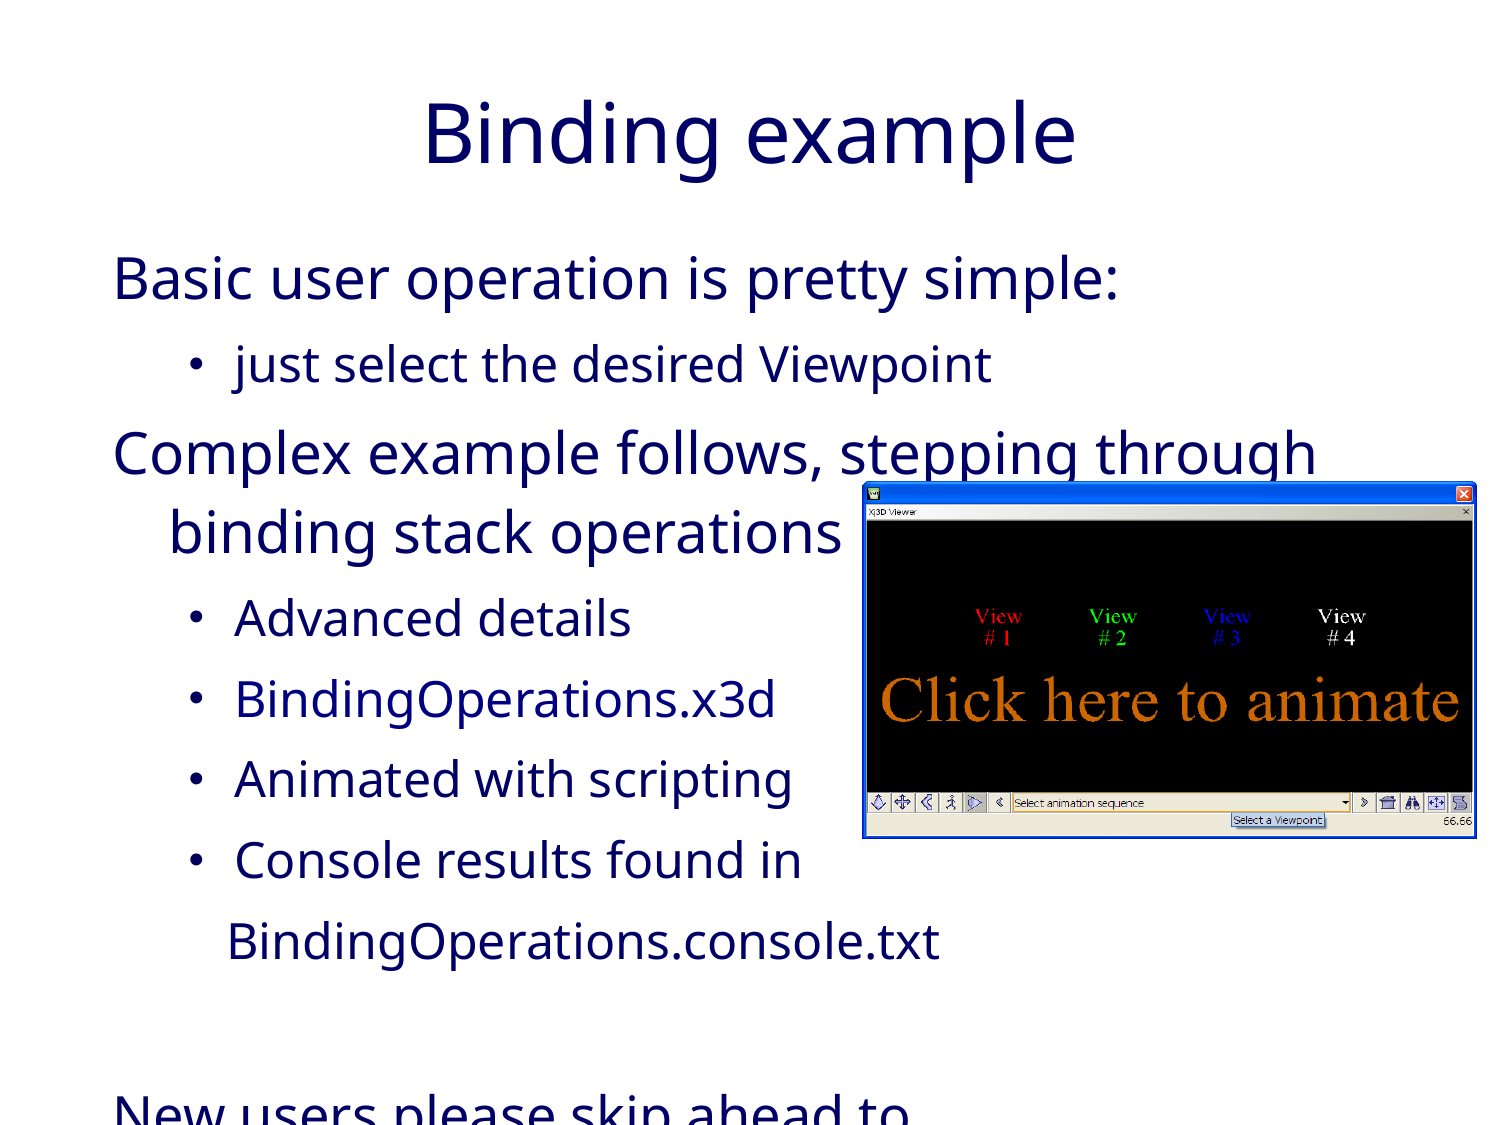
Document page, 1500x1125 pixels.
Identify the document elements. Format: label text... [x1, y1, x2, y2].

title Binding example [112, 37, 1388, 226]
picture [862, 481, 1477, 839]
list Basic user operation is pretty simple: just select the desired Viewpoint Complex example follows, stepping through binding stack operations Advanced details BindingOperations.x3d Animated with scripting Console results found in BindingOperations.console.txt New users please skip ahead to Nodes and Examples [112, 237, 1388, 1060]
